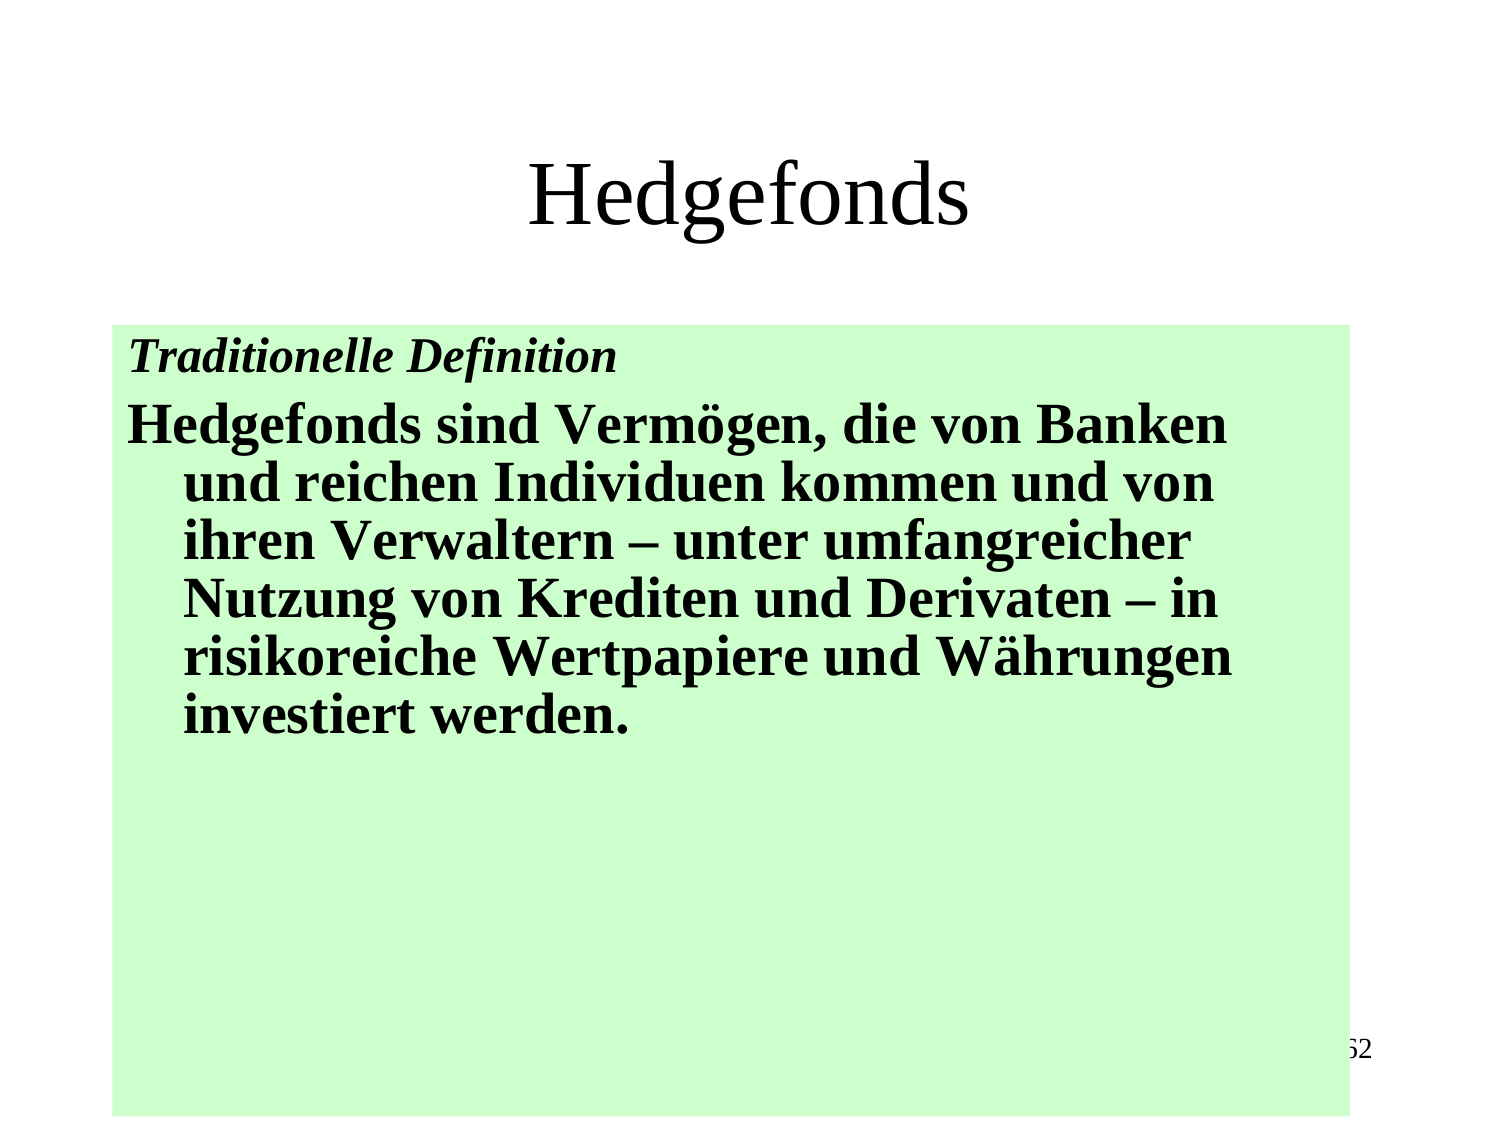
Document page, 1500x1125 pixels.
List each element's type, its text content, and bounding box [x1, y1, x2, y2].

list Traditionelle Definition Hedgefonds sind Vermögen, die von Banken und reichen Individuen kommen und von ihren Verwaltern – unter umfangreicher Nutzung von Krediten und Derivaten – in risikoreiche Wertpapiere und Währungen investiert werden. [112, 324, 1350, 1117]
title Hedgefonds [112, 99, 1388, 288]
